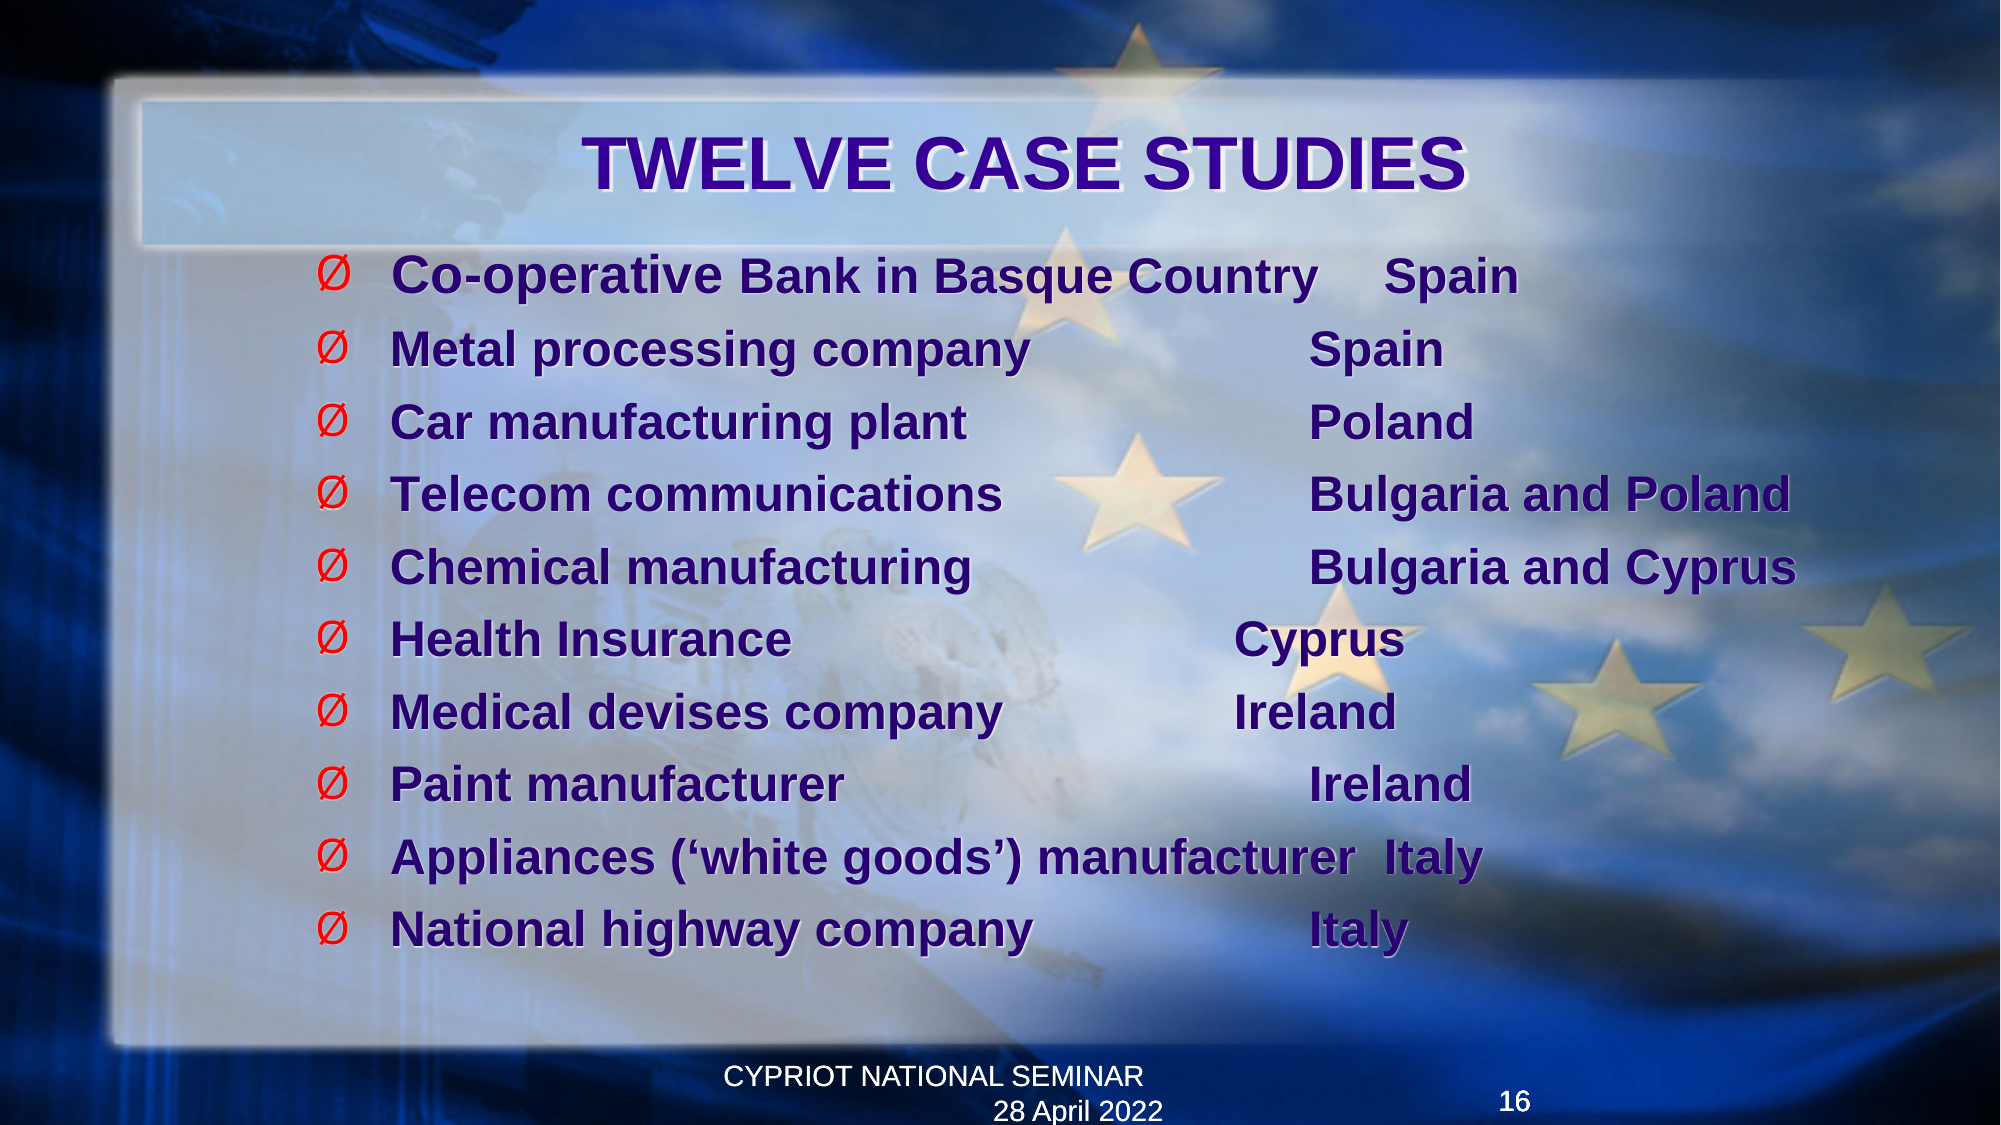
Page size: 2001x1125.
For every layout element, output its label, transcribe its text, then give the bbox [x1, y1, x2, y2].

text_box [1483, 1050, 1901, 1125]
title TWELVE CASE STUDIES [150, 87, 1900, 231]
list Co-operative Bank in Basque Country Spain Metal processing company Spain Car manufacturing plant Poland Telecom communications Bulgaria and Poland Chemical manufacturing Bulgaria and Cyprus Health Insurance Cyprus Medical devises company Ireland Paint manufacturer Ireland Appliances (‘white goods’) manufacturer Italy National highway company Italy [150, 231, 1916, 1026]
text_box CYPRIOT NATIONAL SEMINAR 28 April 2022 [708, 1050, 1342, 1125]
